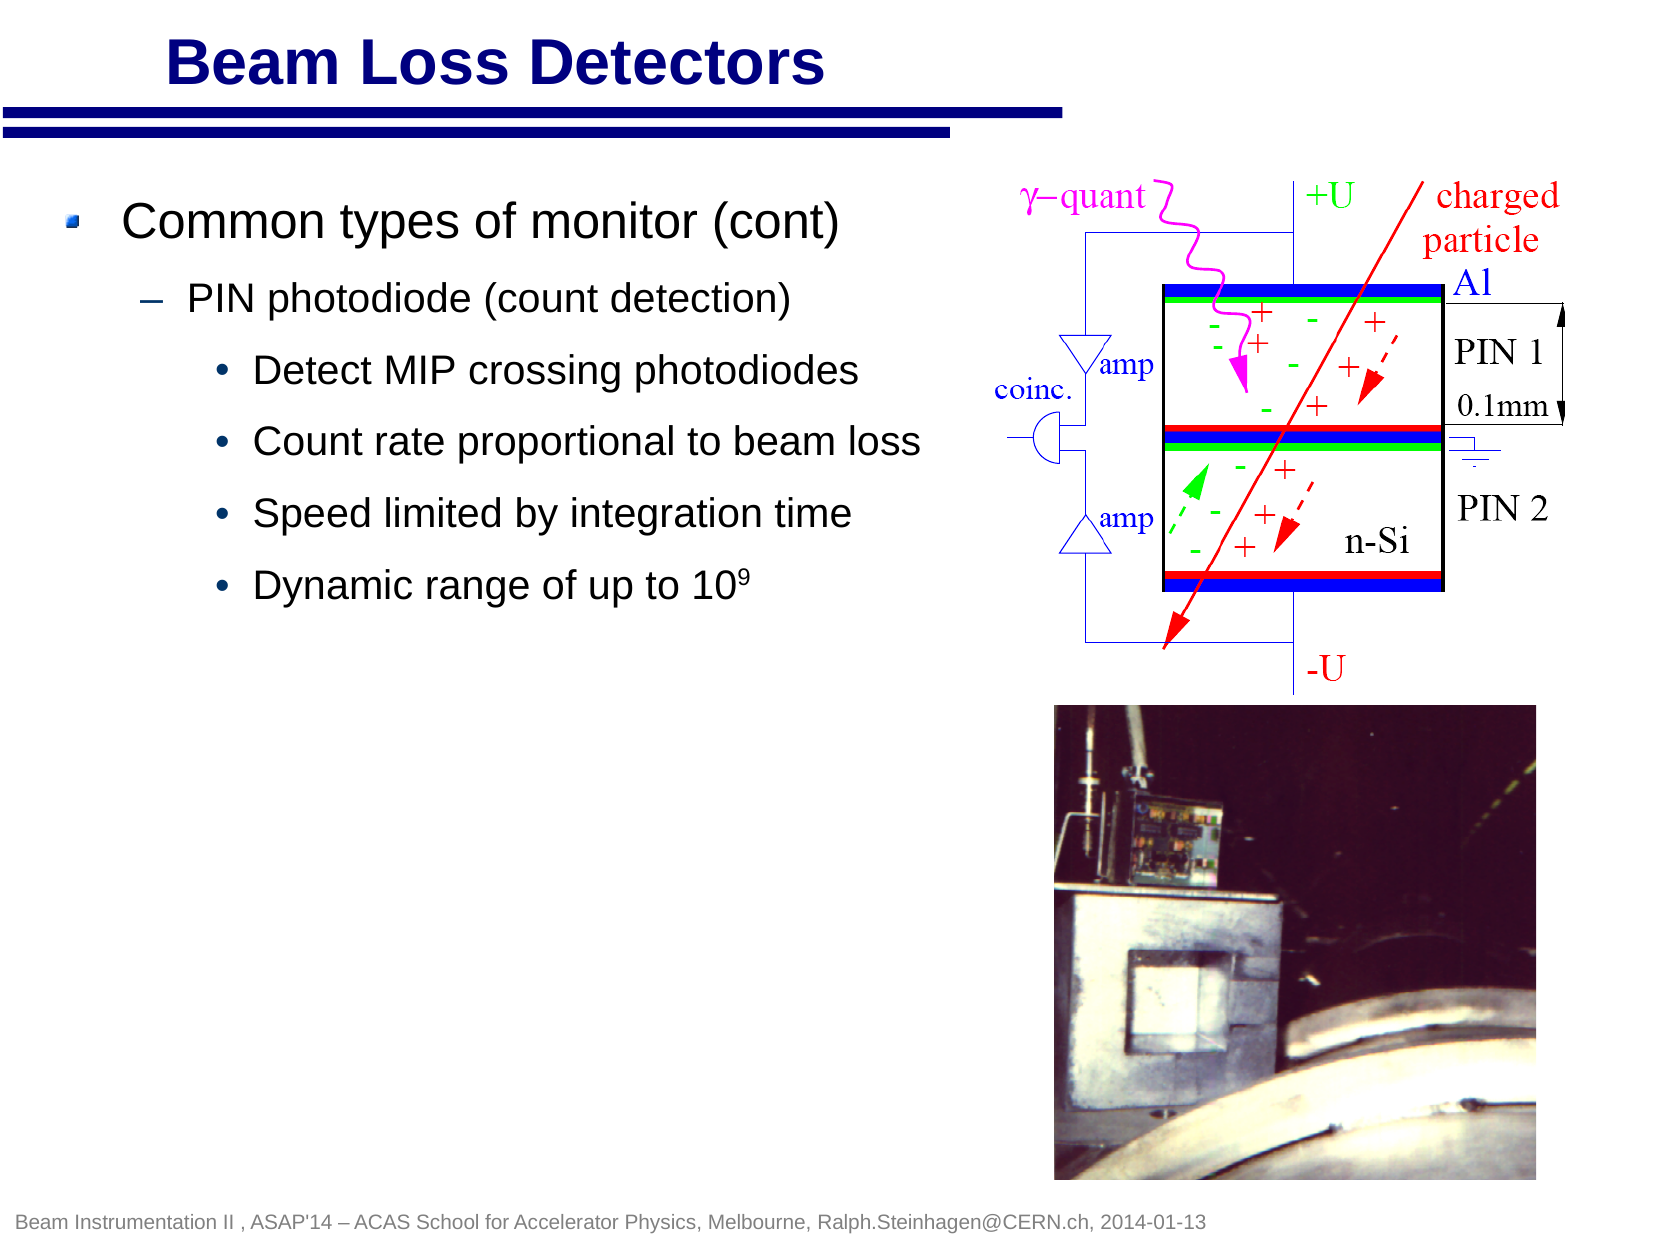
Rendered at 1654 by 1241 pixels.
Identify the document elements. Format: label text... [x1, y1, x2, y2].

title Beam Loss Detectors [165, 0, 1323, 124]
picture [987, 165, 1570, 698]
picture [1054, 705, 1537, 1180]
list Common types of monitor (cont) PIN photodiode (count detection) Detect MIP crossing photodiodes Count rate proportional to beam loss Speed limited by integration time Dynamic range of up to 109 [65, 192, 1628, 1046]
